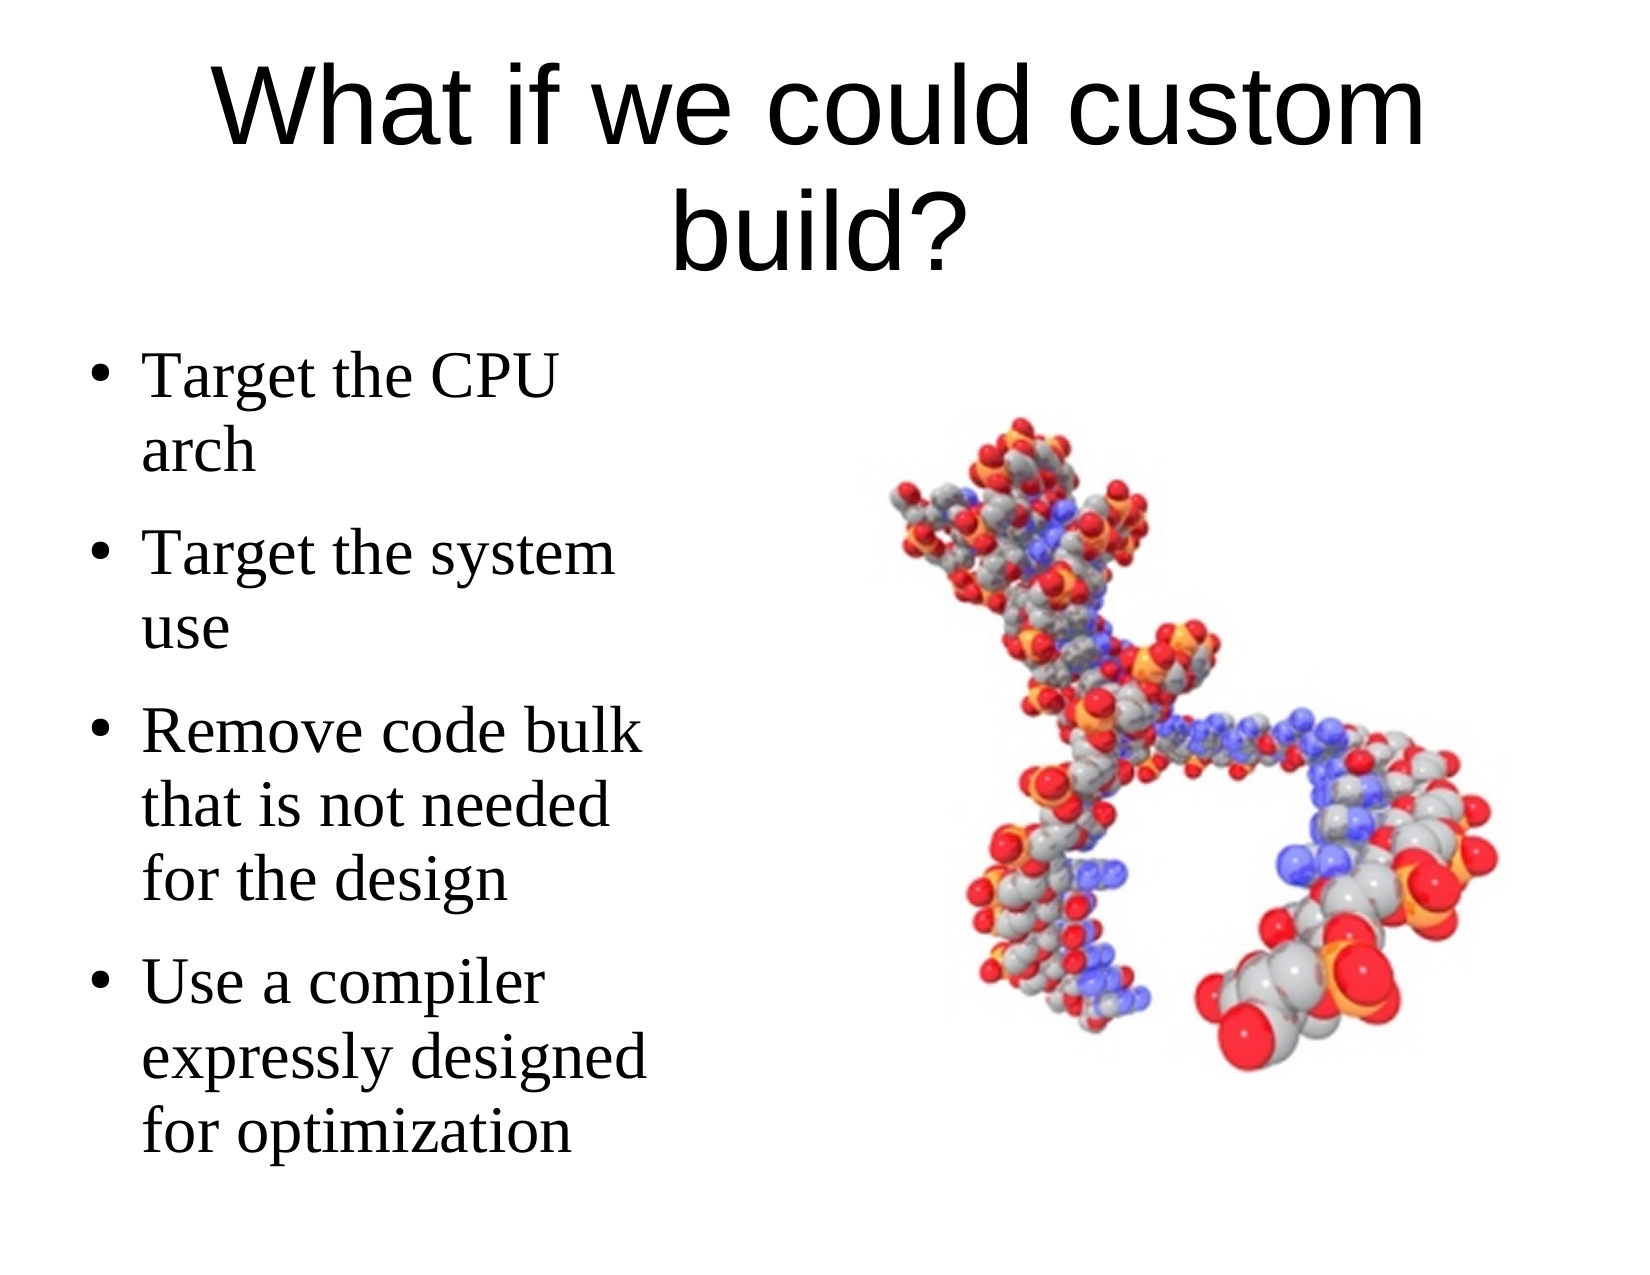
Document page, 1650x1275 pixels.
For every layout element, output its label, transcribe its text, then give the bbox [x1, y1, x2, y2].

picture [862, 412, 1524, 1074]
list Target the CPU arch Target the system use Remove code bulk that is not needed for the design Use a compiler expressly designed for optimization [0, 337, 662, 1275]
title What if we could custom build? [112, 29, 1527, 309]
